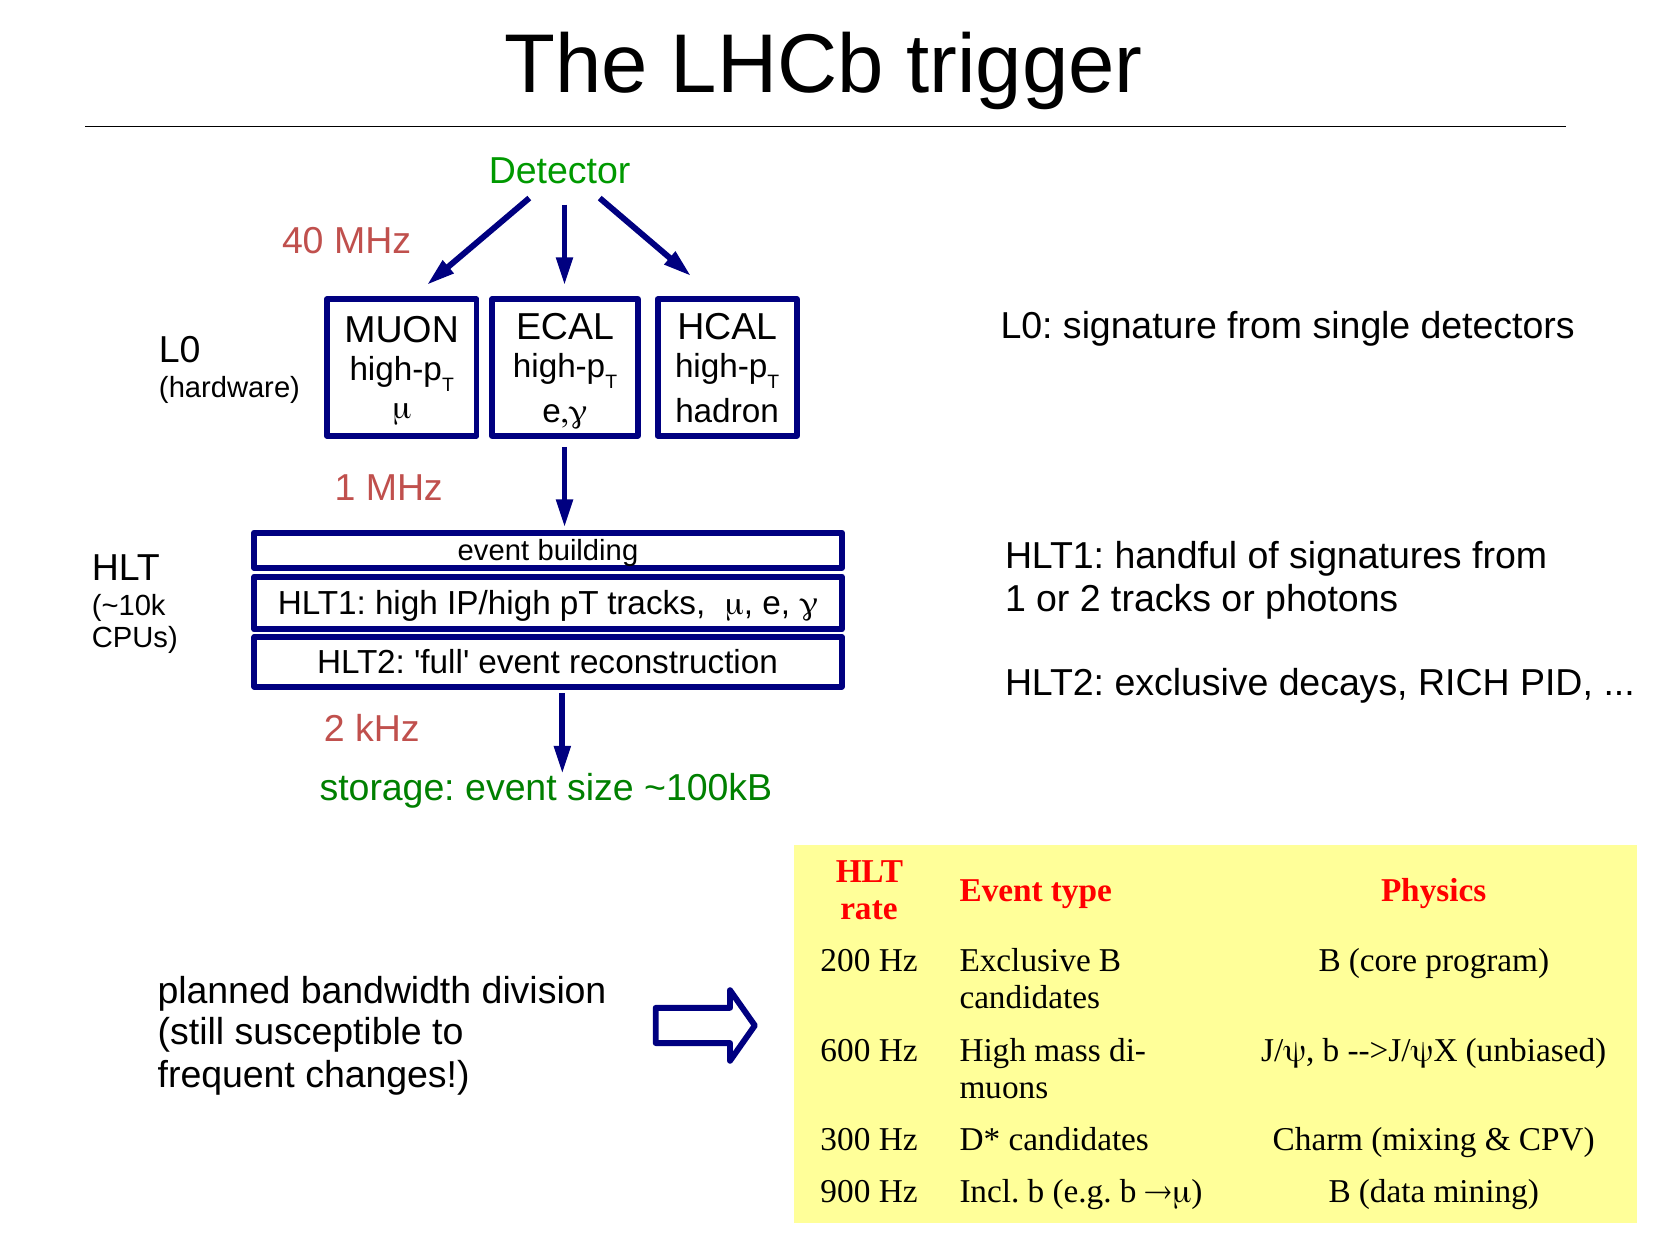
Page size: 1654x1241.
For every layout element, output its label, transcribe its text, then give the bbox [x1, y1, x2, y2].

text_box Detector [474, 138, 658, 199]
text_box MUON high-pT m [326, 299, 477, 436]
table_cell B (data mining) [1230, 1166, 1637, 1223]
text_box 2 kHz [309, 696, 451, 757]
table_cell 900 Hz [794, 1166, 945, 1223]
text_box storage: event size ~100kB [304, 759, 788, 816]
table_cell 300 Hz [794, 1113, 945, 1166]
text_box HLT1: high IP/high pT tracks, m, e, g [254, 576, 842, 630]
table_cell 200 Hz [794, 935, 945, 1024]
table_cell Exclusive B candidates [945, 935, 1230, 1024]
table_header Physics [1230, 845, 1637, 935]
title The LHCb trigger [79, 5, 1568, 121]
text_box HLT (~10k CPUs) [77, 539, 193, 662]
text_box L0: signature from single detectors [985, 297, 1591, 354]
text_box HLT1: handful of signatures from 1 or 2 tracks or photons HLT2: exclusive decays, RICH PID, ... [990, 527, 1653, 711]
text_box ECAL high-pT e,g [492, 299, 638, 436]
text_box HCAL high-pT hadron [657, 299, 797, 436]
table_header Event type [945, 845, 1230, 935]
text_box event building [254, 532, 842, 568]
text_box 1 MHz [298, 455, 468, 516]
table_cell 600 Hz [794, 1024, 945, 1113]
table_cell J/y, b -->J/yX (unbiased) [1230, 1024, 1637, 1113]
text_box 40 MHz [267, 209, 436, 269]
text_box L0 (hardware) [144, 321, 316, 411]
table_cell Charm (mixing & CPV) [1230, 1113, 1637, 1166]
table_cell D* candidates [945, 1113, 1230, 1166]
text_box HLT2: 'full' event reconstruction [254, 637, 842, 687]
table_cell High mass di-muons [945, 1024, 1230, 1113]
text_box planned bandwidth division (still susceptible to frequent changes!) [143, 961, 624, 1103]
table_cell B (core program) [1230, 935, 1637, 1024]
table_header HLT rate [794, 845, 945, 935]
table_cell Incl. b (e.g. b ®m) [945, 1166, 1230, 1223]
